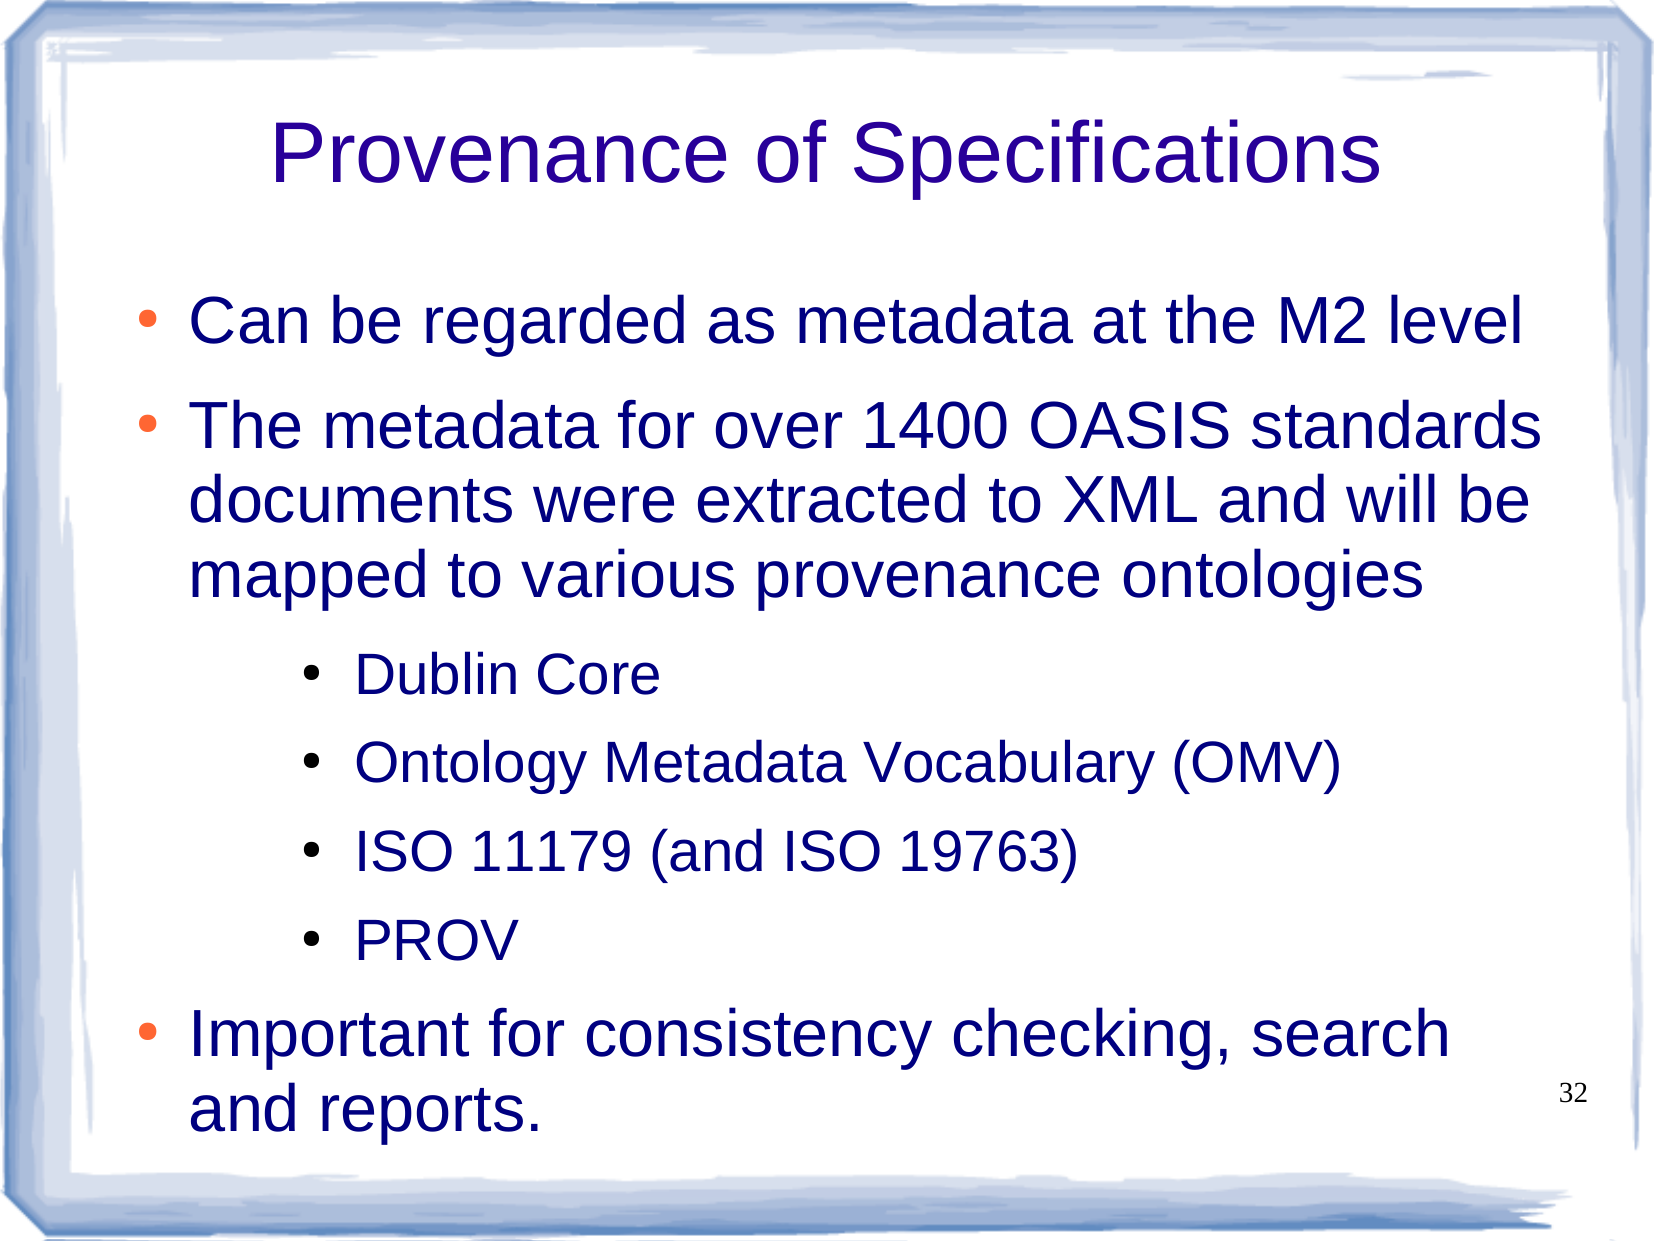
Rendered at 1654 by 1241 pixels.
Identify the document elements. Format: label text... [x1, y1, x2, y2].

title Provenance of Specifications [82, 49, 1571, 257]
list Can be regarded as metadata at the M2 level The metadata for over 1400 OASIS standards documents were extracted to XML and will be mapped to various provenance ontologies Dublin Core Ontology Metadata Vocabulary (OMV) ISO 11179 (and ISO 19763) PROV Important for consistency checking, search and reports. [118, 283, 1571, 1145]
picture [0, 0, 1654, 1241]
